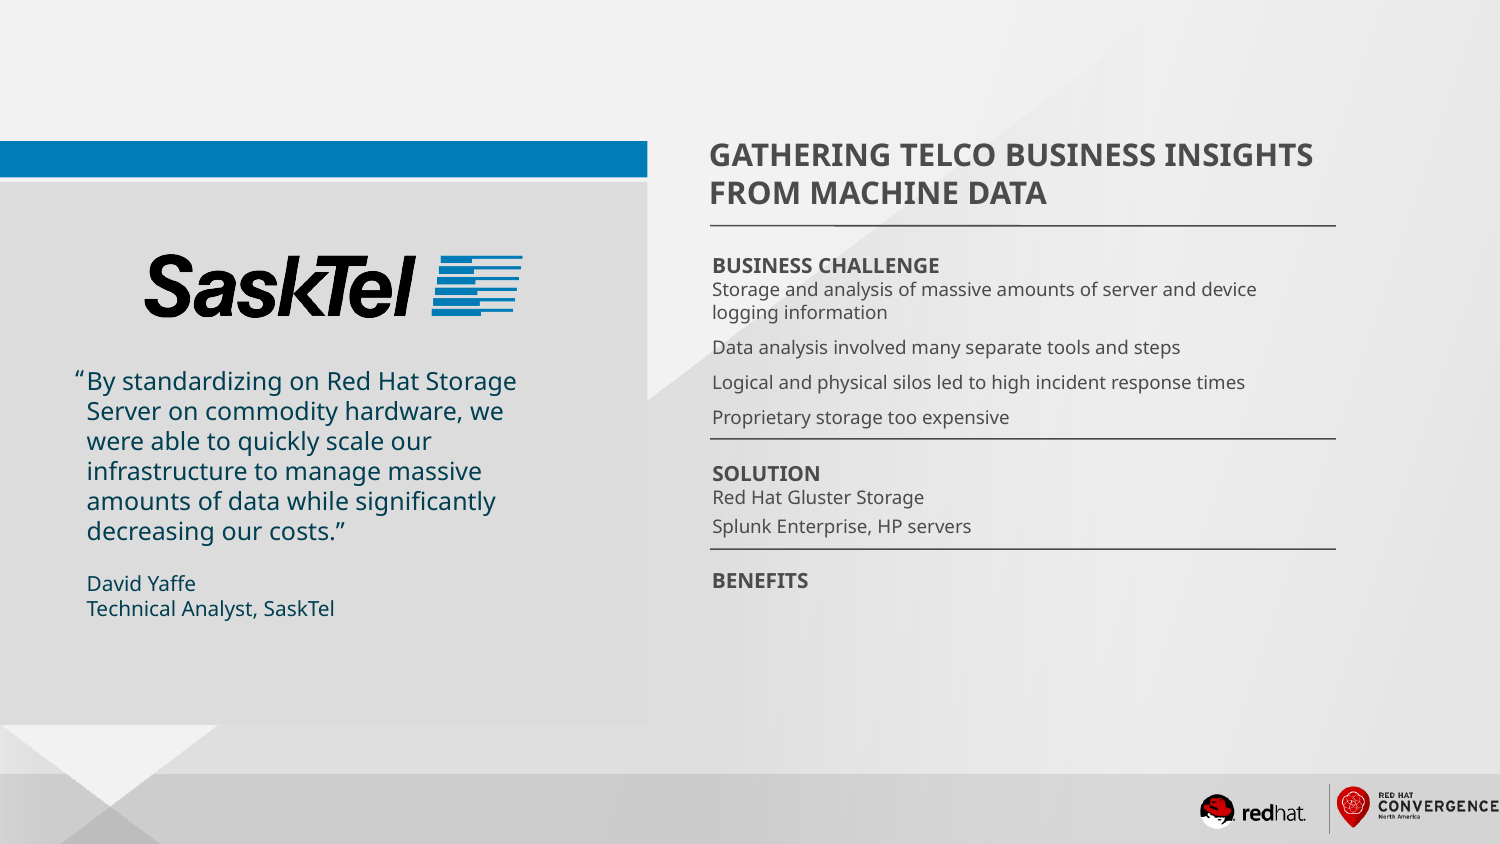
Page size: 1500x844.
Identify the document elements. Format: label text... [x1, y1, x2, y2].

text_box SOLUTION Red Hat Gluster Storage Splunk Enterprise, HP servers [703, 456, 1371, 534]
text_box GATHERING TELCO BUSINESS INSIGHTS FROM MACHINE DATA [699, 130, 1326, 222]
picture [0, 0, 1500, 844]
text_box [0, 182, 648, 725]
text_box BENEFITS [702, 563, 1273, 801]
text_box By standardizing on Red Hat Storage Server on commodity hardware, we were able to quickly scale our infrastructure to manage massive amounts of data while significantly decreasing our costs.” David Yaffe Technical Analyst, SaskTel [77, 361, 573, 661]
text_box “ [75, 370, 104, 406]
text_box [0, 141, 648, 178]
text_box BUSINESS CHALLENGE Storage and analysis of massive amounts of server and device logging information Data analysis involved many separate tools and steps Logical and physical silos led to high incident response times Proprietary storage too expensive [703, 248, 1326, 416]
